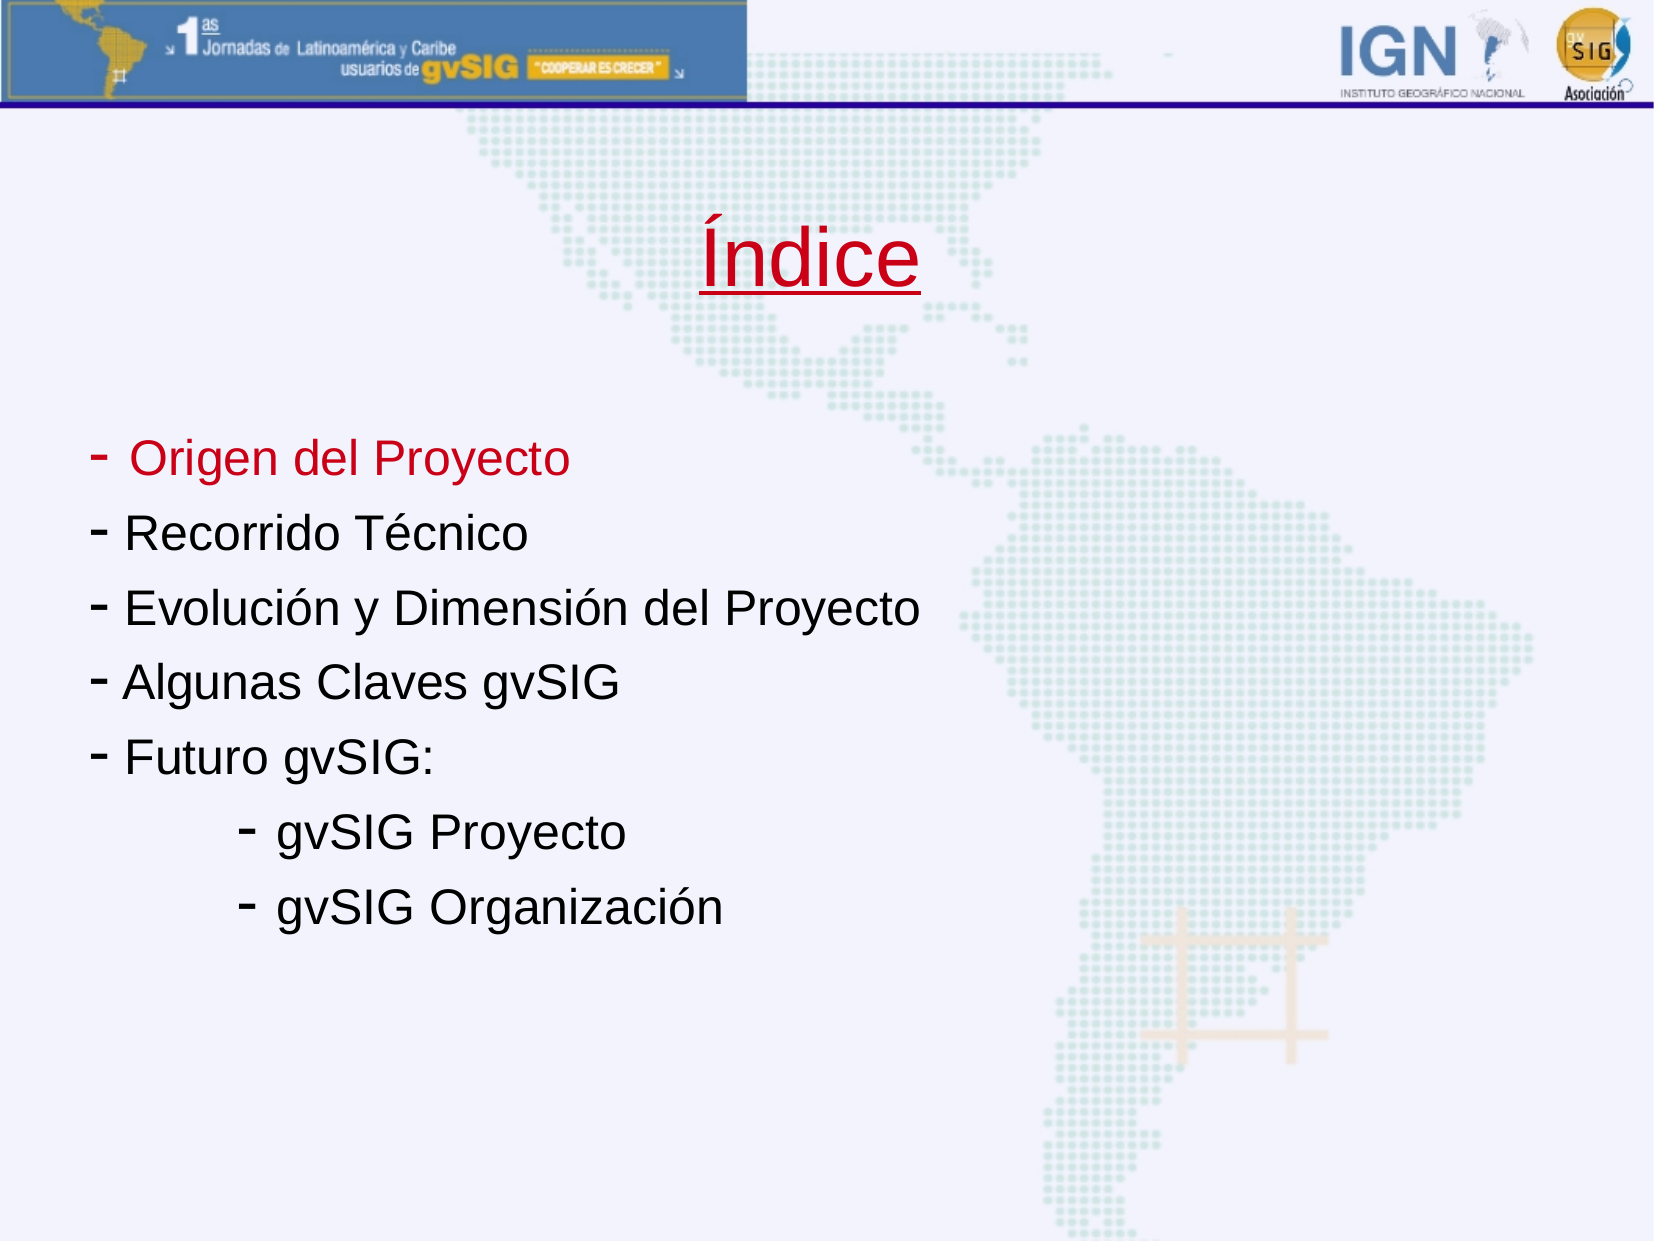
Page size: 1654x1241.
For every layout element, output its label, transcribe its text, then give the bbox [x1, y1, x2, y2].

text_box Índice - Origen del Proyecto - Recorrido Técnico - Evolución y Dimensión del Proyecto - Algunas Claves gvSIG - Futuro gvSIG: - gvSIG Proyecto - gvSIG Organización [0, 147, 1625, 1211]
picture [0, 0, 1654, 1241]
